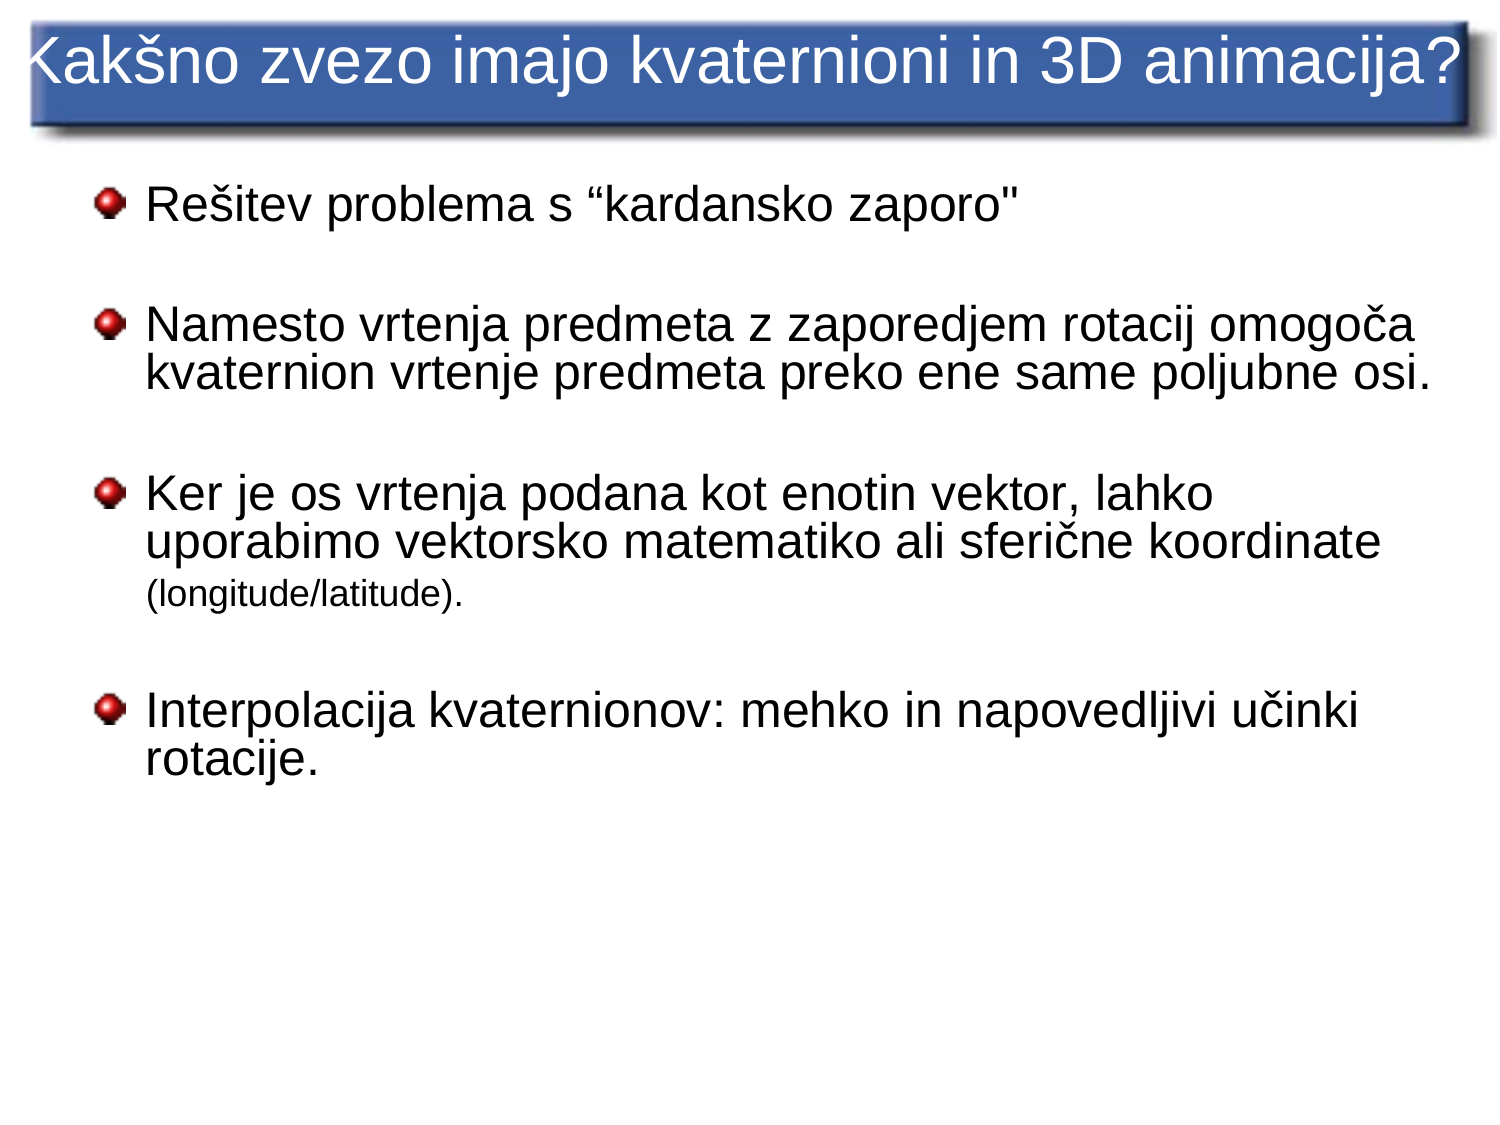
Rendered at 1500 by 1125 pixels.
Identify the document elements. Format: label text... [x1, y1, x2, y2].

title Kakšno zvezo imajo kvaternioni in 3D animacija? [0, 0, 1500, 105]
list Rešitev problema s “kardansko zaporo" Namesto vrtenja predmeta z zaporedjem rotacij omogoča kvaternion vrtenje predmeta preko ene same poljubne osi. Ker je os vrtenja podana kot enotin vektor, lahko uporabimo vektorsko matematiko ali sferične koordinate (longitude/latitude). Interpolacija kvaternionov: mehko in napovedljivi učinki rotacije. [74, 174, 1450, 918]
picture [29, 105, 1497, 146]
